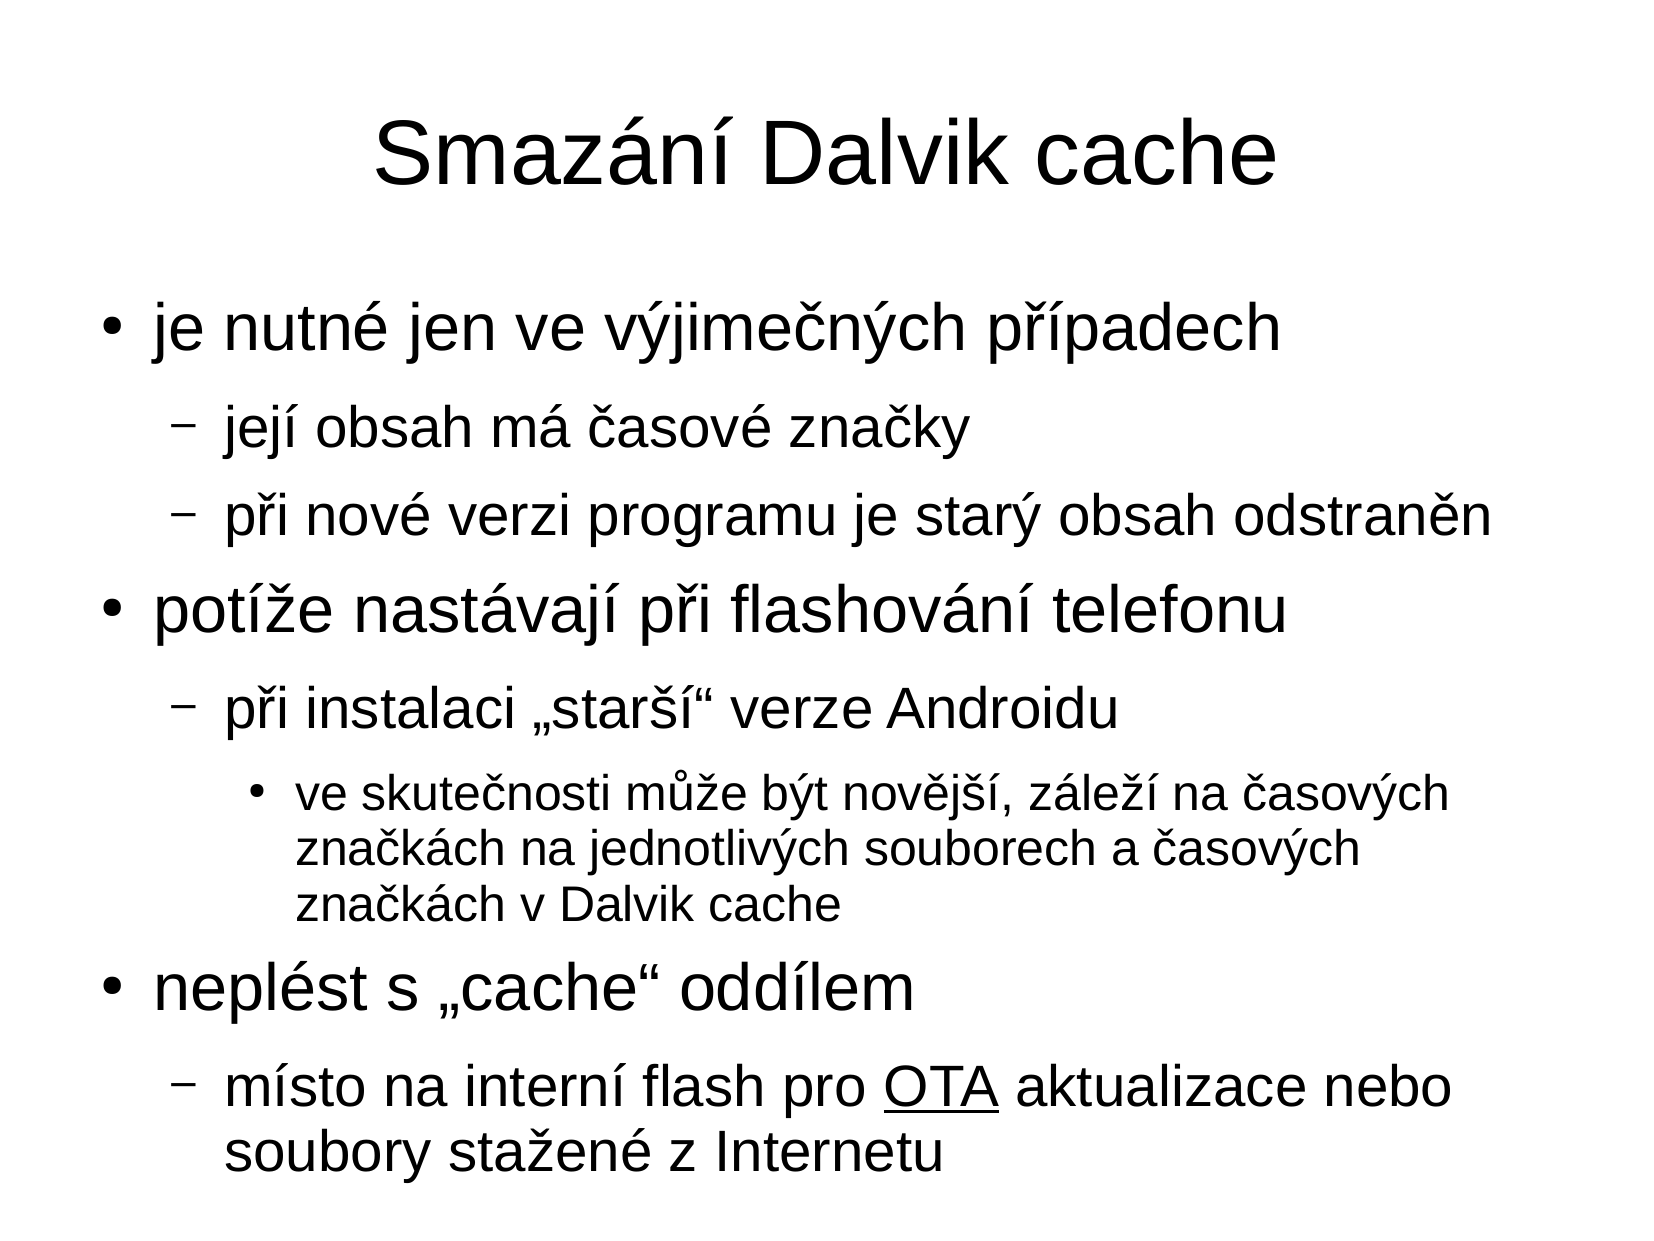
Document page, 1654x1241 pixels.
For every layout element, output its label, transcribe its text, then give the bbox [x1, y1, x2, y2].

title Smazání Dalvik cache [82, 49, 1571, 257]
list je nutné jen ve výjimečných případech její obsah má časové značky při nové verzi programu je starý obsah odstraněn potíže nastávají při flashování telefonu při instalaci „starší“ verze Androidu ve skutečnosti může být novější, záleží na časových značkách na jednotlivých souborech a časových značkách v Dalvik cache neplést s „cache“ oddílem místo na interní flash pro OTA aktualizace nebo soubory stažené z Internetu [82, 290, 1571, 1193]
